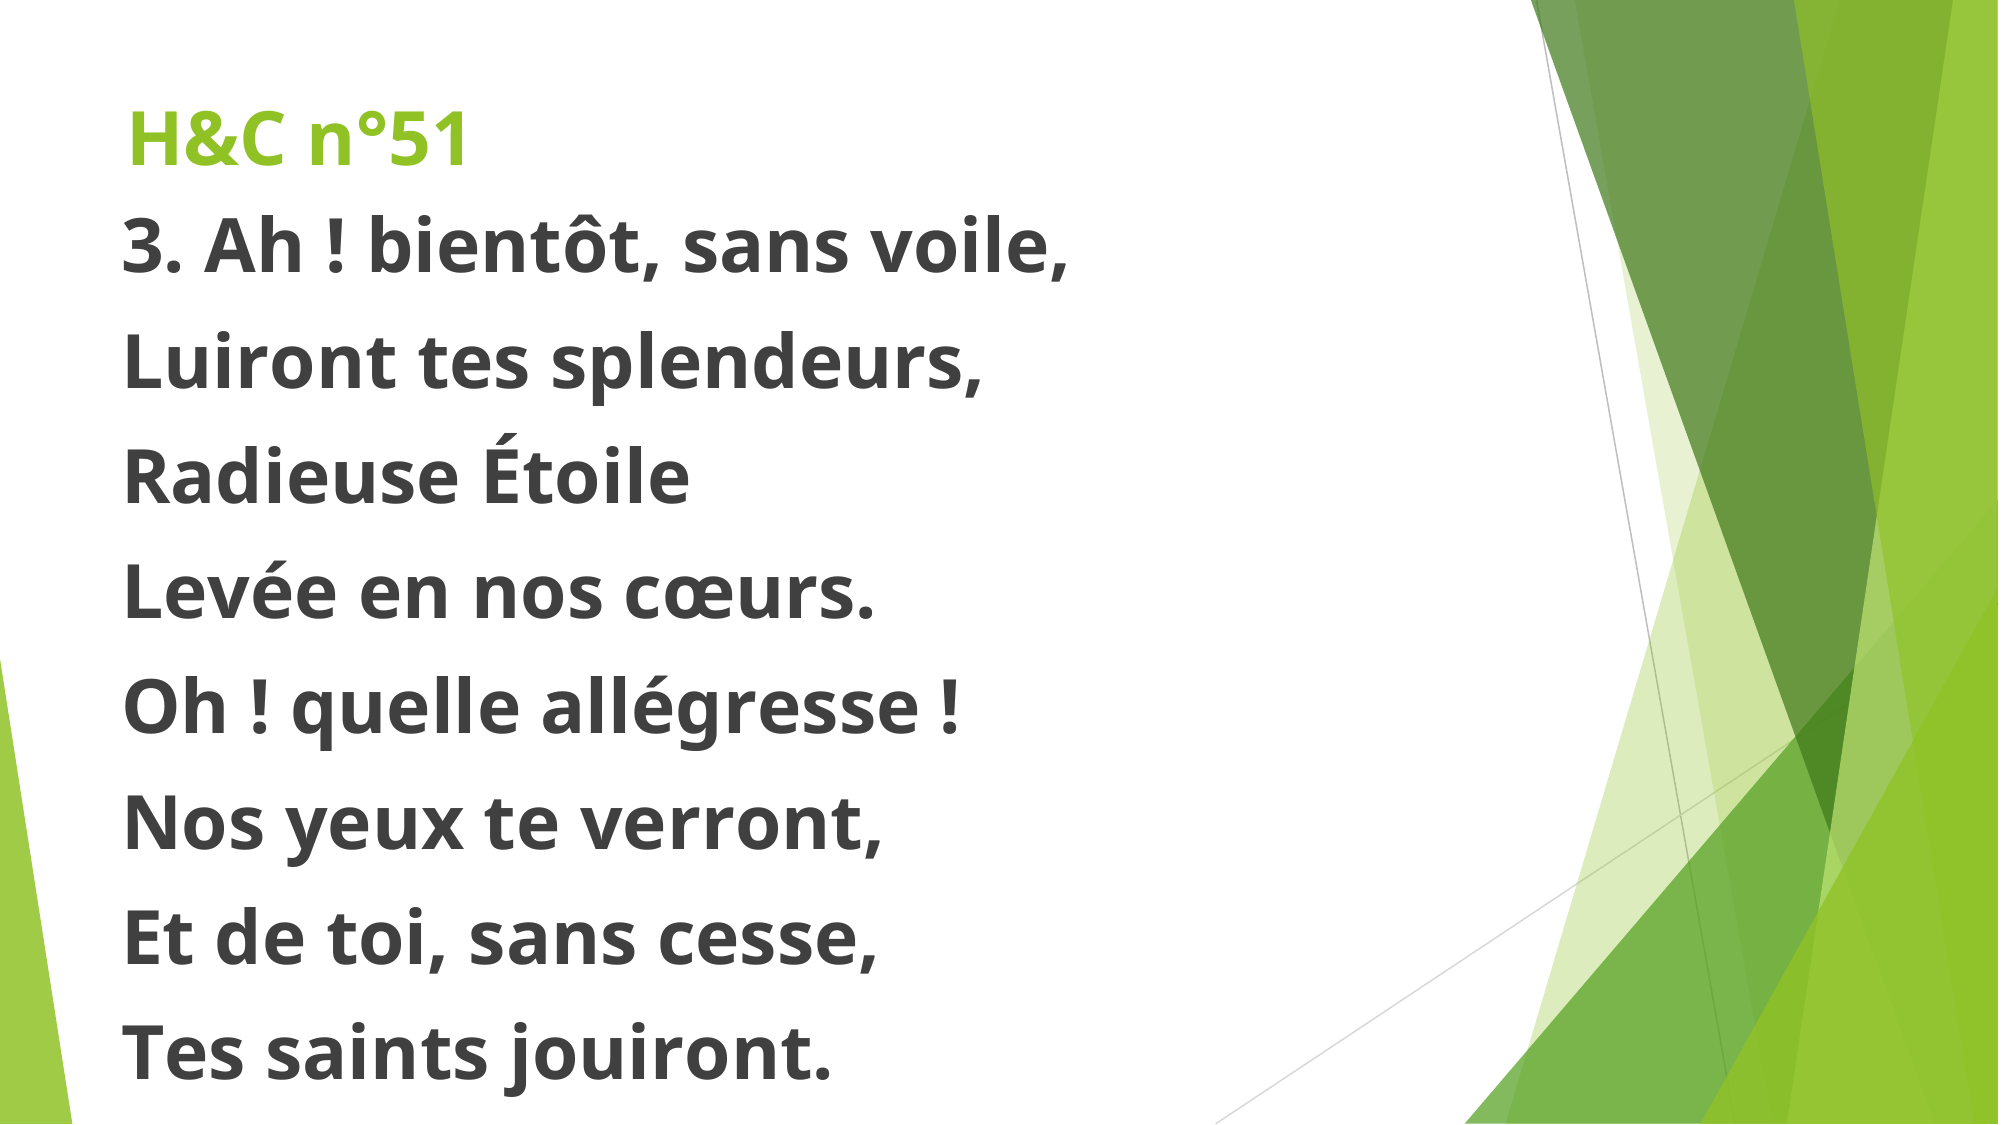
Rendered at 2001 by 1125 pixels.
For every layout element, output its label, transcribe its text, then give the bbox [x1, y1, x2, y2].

text_box H&C n°51 [111, 82, 1522, 177]
text_box 3. Ah ! bientôt, sans voile, Luiront tes splendeurs, Radieuse Étoile Levée en nos cœurs. Oh ! quelle allégresse ! Nos yeux te verront, Et de toi, sans cesse, Tes saints jouiront. [106, 177, 1973, 1037]
